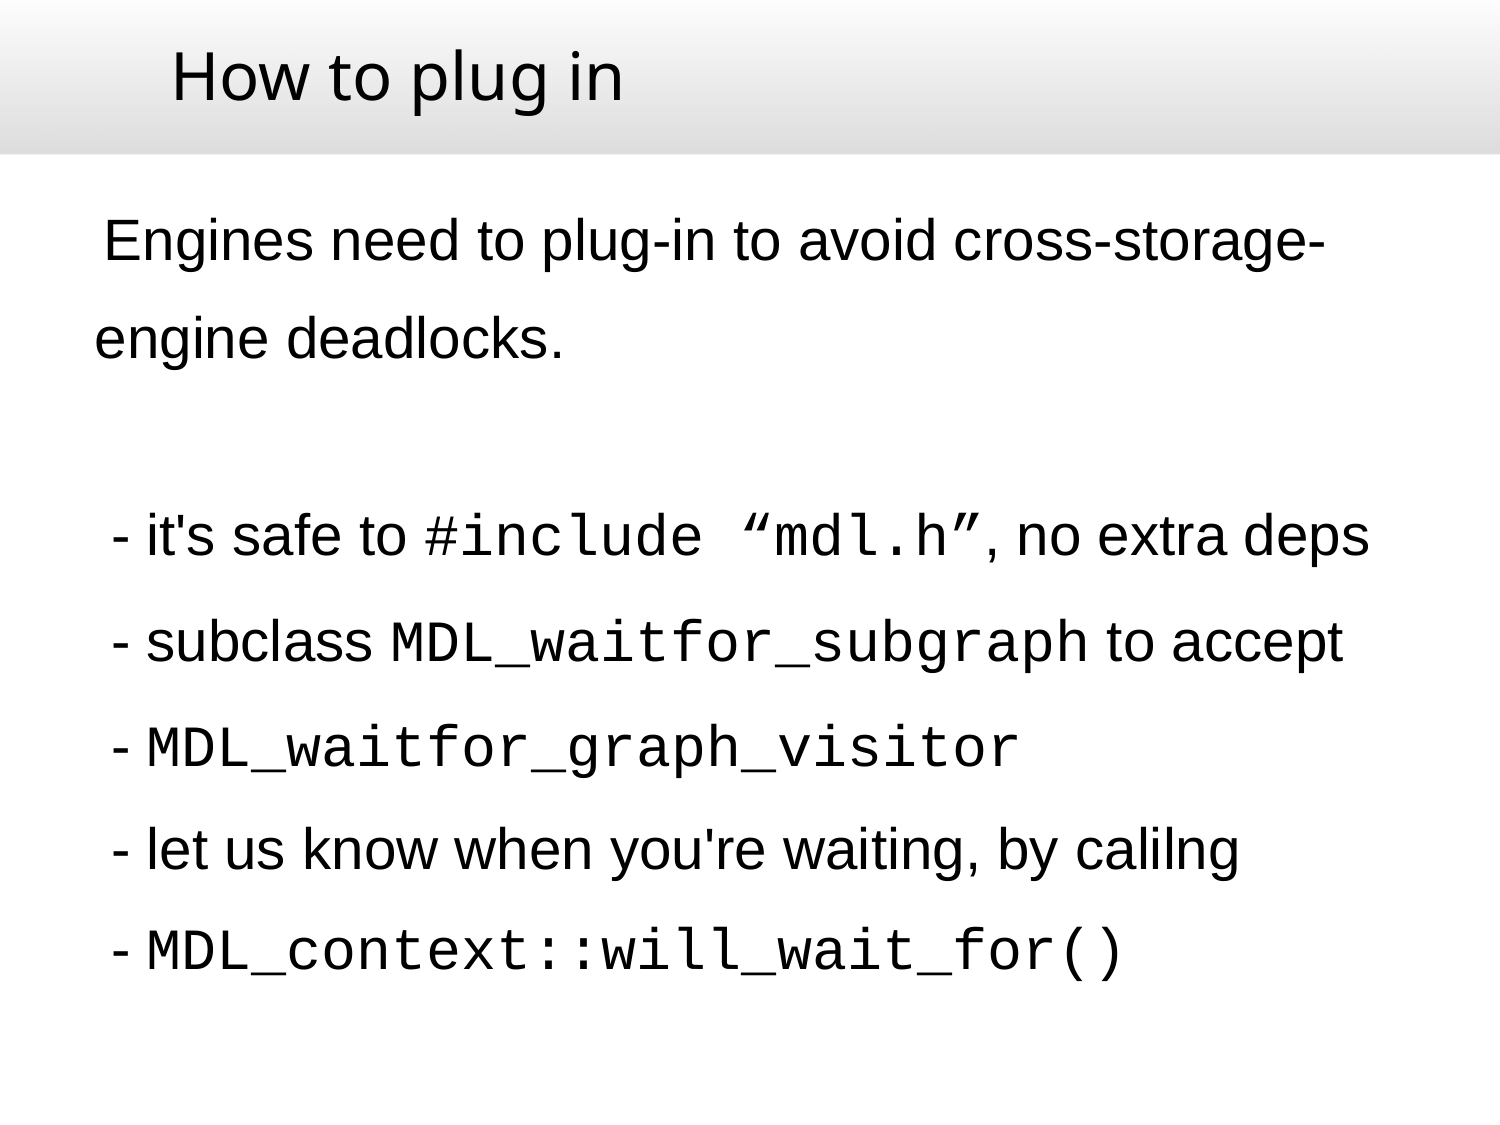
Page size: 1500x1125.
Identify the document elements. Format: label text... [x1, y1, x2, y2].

picture [0, 0, 1500, 1125]
title How to plug in [170, 28, 1463, 121]
title Engines need to plug-in to avoid cross-storage-engine deadlocks. - it's safe to #include “mdl.h”, no extra deps - subclass MDL_waitfor_subgraph to accept - MDL_waitfor_graph_visitor - let us know when you're waiting, by calilng - MDL_context::will_wait_for() [94, 191, 1388, 1036]
